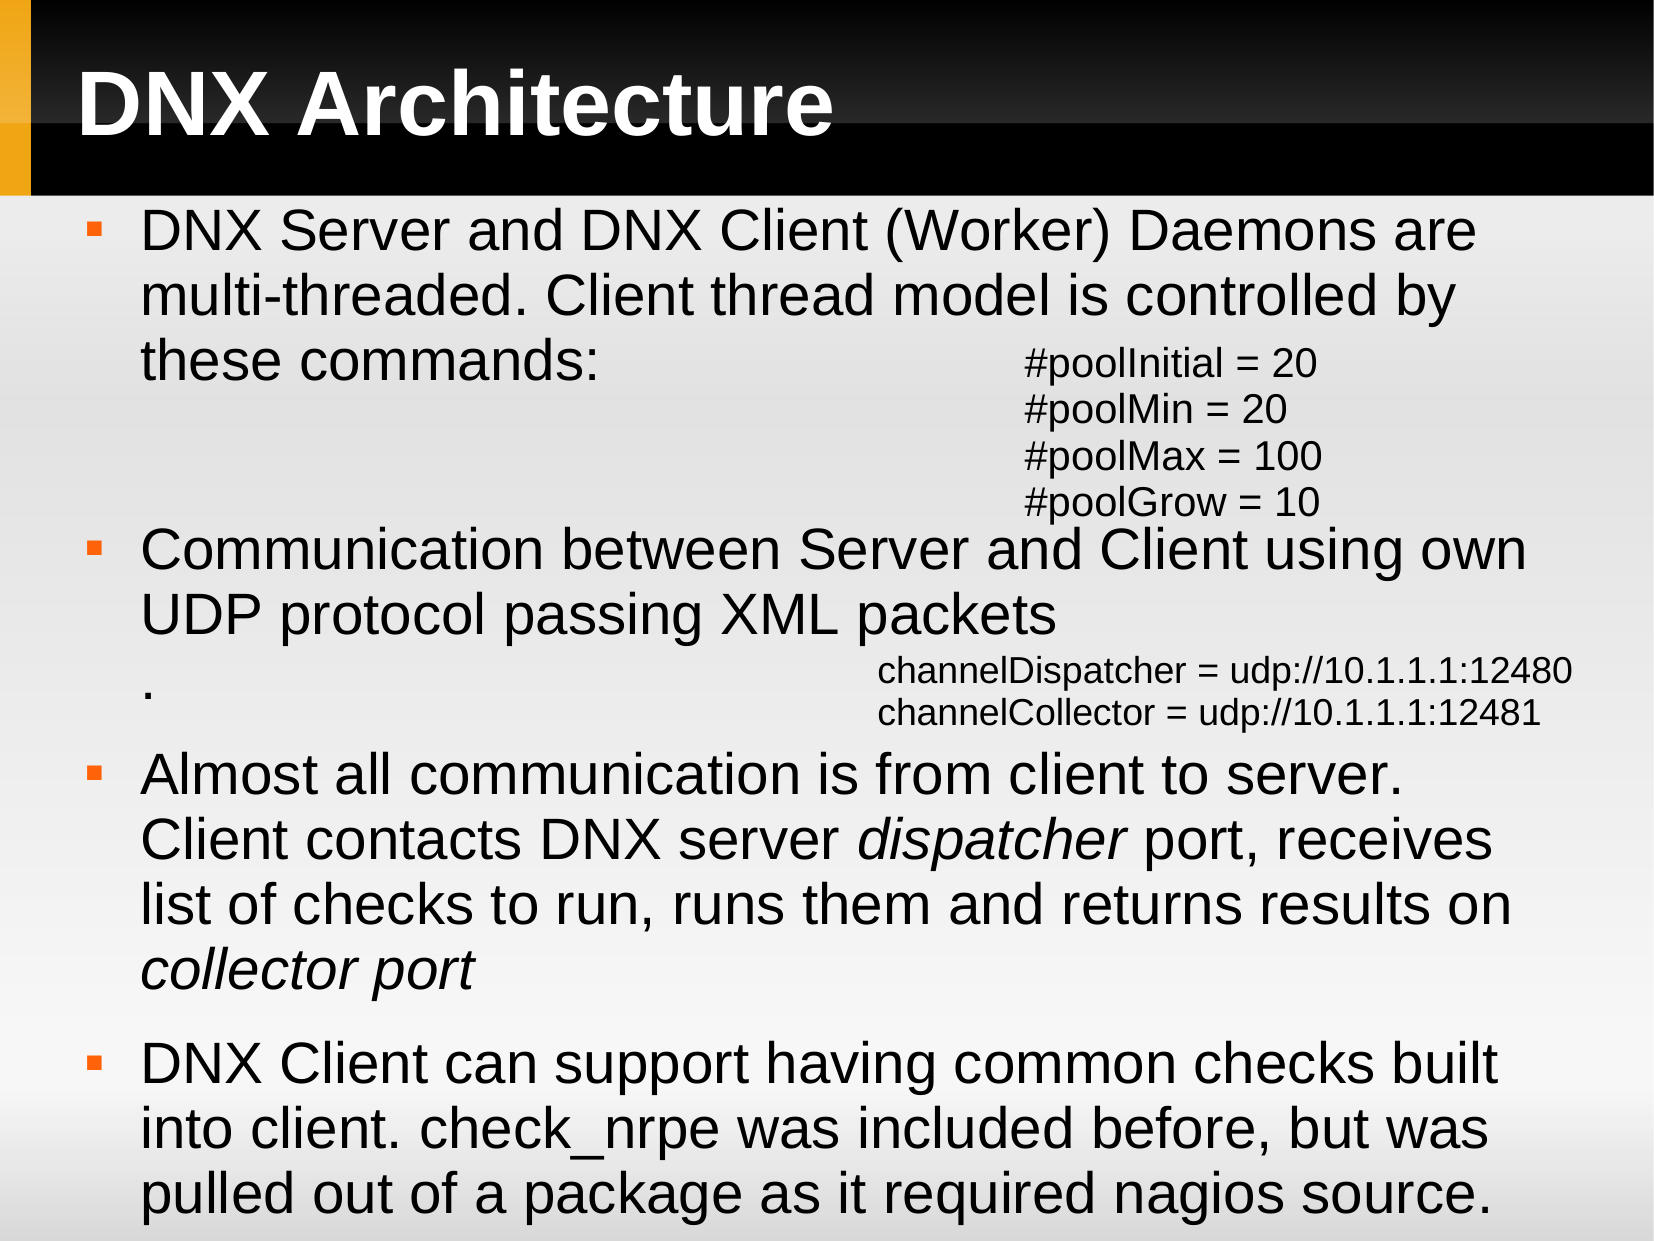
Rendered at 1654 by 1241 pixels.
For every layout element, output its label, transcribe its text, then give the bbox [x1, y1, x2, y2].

text_box #poolInitial = 20 #poolMin = 20 #poolMax = 100 #poolGrow = 10 [1009, 331, 1535, 581]
text_box channelDispatcher = udp://10.1.1.1:12480 channelCollector = udp://10.1.1.1:12481 [862, 642, 1588, 826]
picture [0, 0, 1654, 1241]
title DNX Architecture [76, 0, 1565, 208]
list DNX Server and DNX Client (Worker) Daemons are multi-threaded. Client thread model is controlled by these commands: Communication between Server and Client using own UDP protocol passing XML packets . Almost all communication is from client to server. Client contacts DNX server dispatcher port, receives list of checks to run, runs them and returns results on collector port DNX Client can support having common checks built into client. check_nrpe was included before, but was pulled out of a package as it required nagios source. [69, 197, 1558, 1223]
